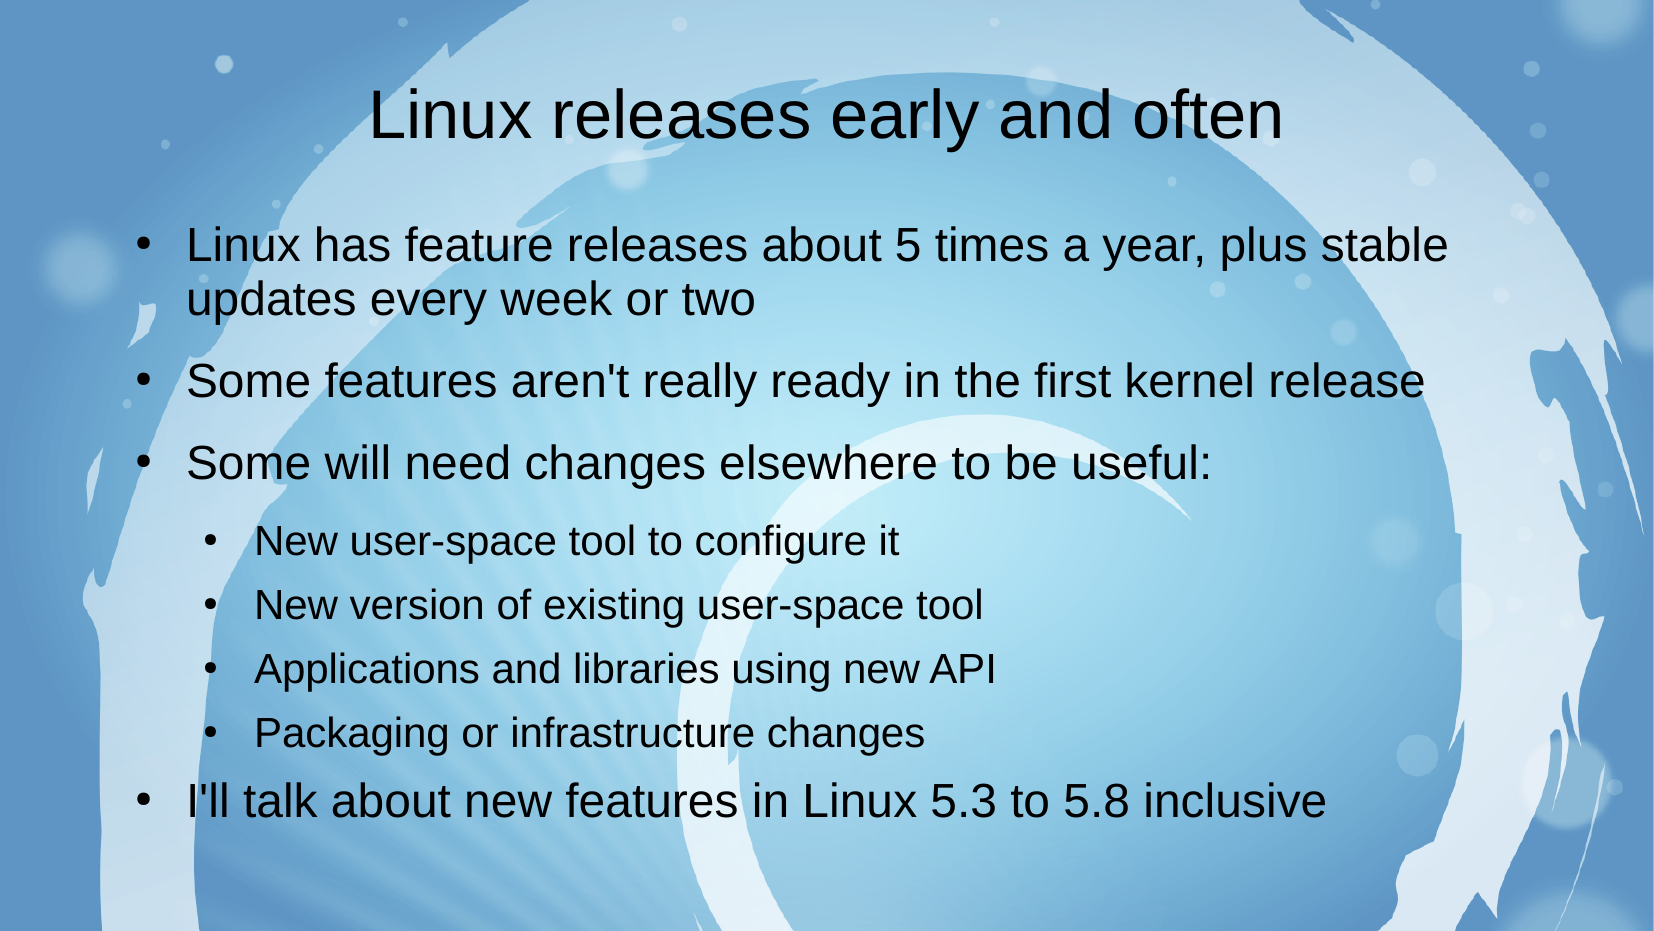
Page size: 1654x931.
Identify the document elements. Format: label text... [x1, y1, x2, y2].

picture [0, 0, 1654, 931]
list Linux has feature releases about 5 times a year, plus stable updates every week or two Some features aren't really ready in the first kernel release Some will need changes elsewhere to be useful: New user-space tool to configure it New version of existing user-space tool Applications and libraries using new API Packaging or infrastructure changes I'll talk about new features in Linux 5.3 to 5.8 inclusive [118, 217, 1536, 832]
title Linux releases early and often [118, 37, 1536, 193]
